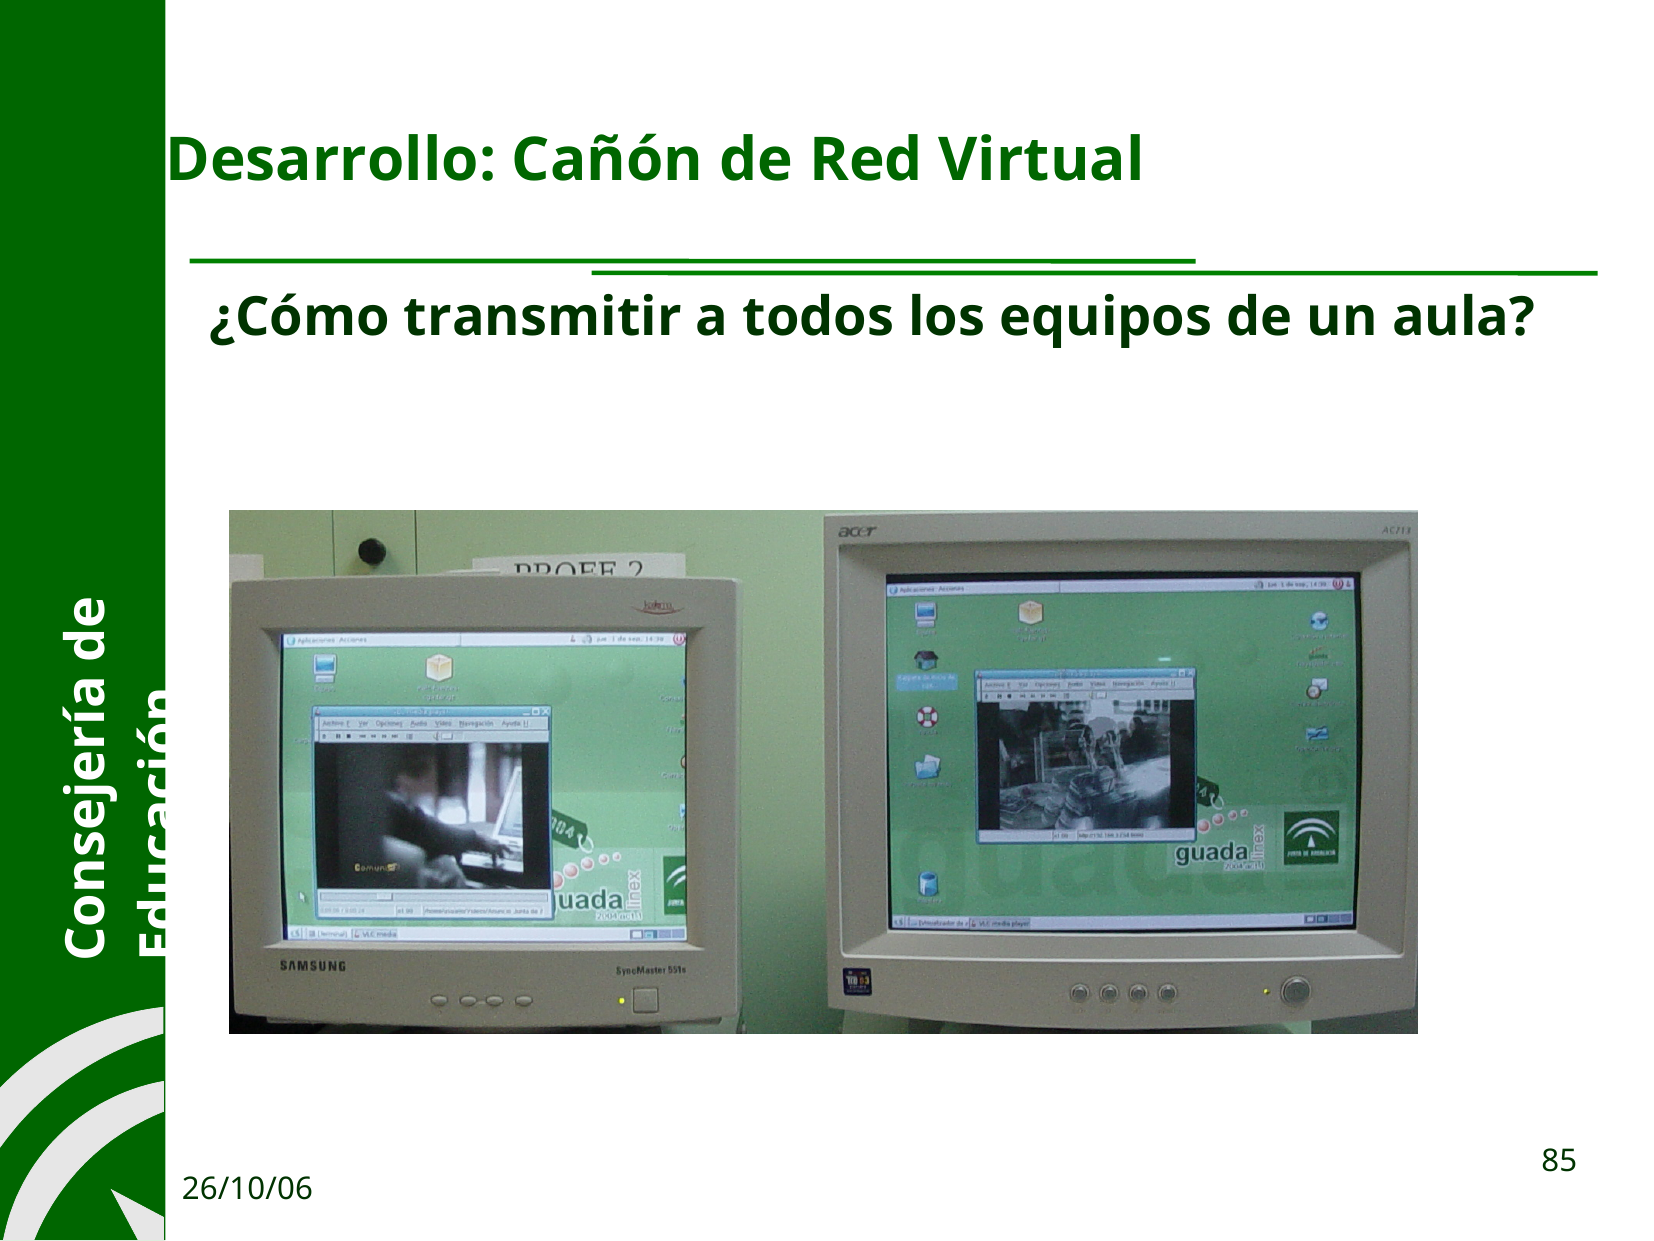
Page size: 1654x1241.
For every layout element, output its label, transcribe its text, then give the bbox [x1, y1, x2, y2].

title Desarrollo: Cañón de Red Virtual [165, 53, 1654, 261]
picture [229, 510, 1418, 1034]
list ¿Cómo transmitir a todos los equipos de un aula? [189, 277, 1583, 1097]
